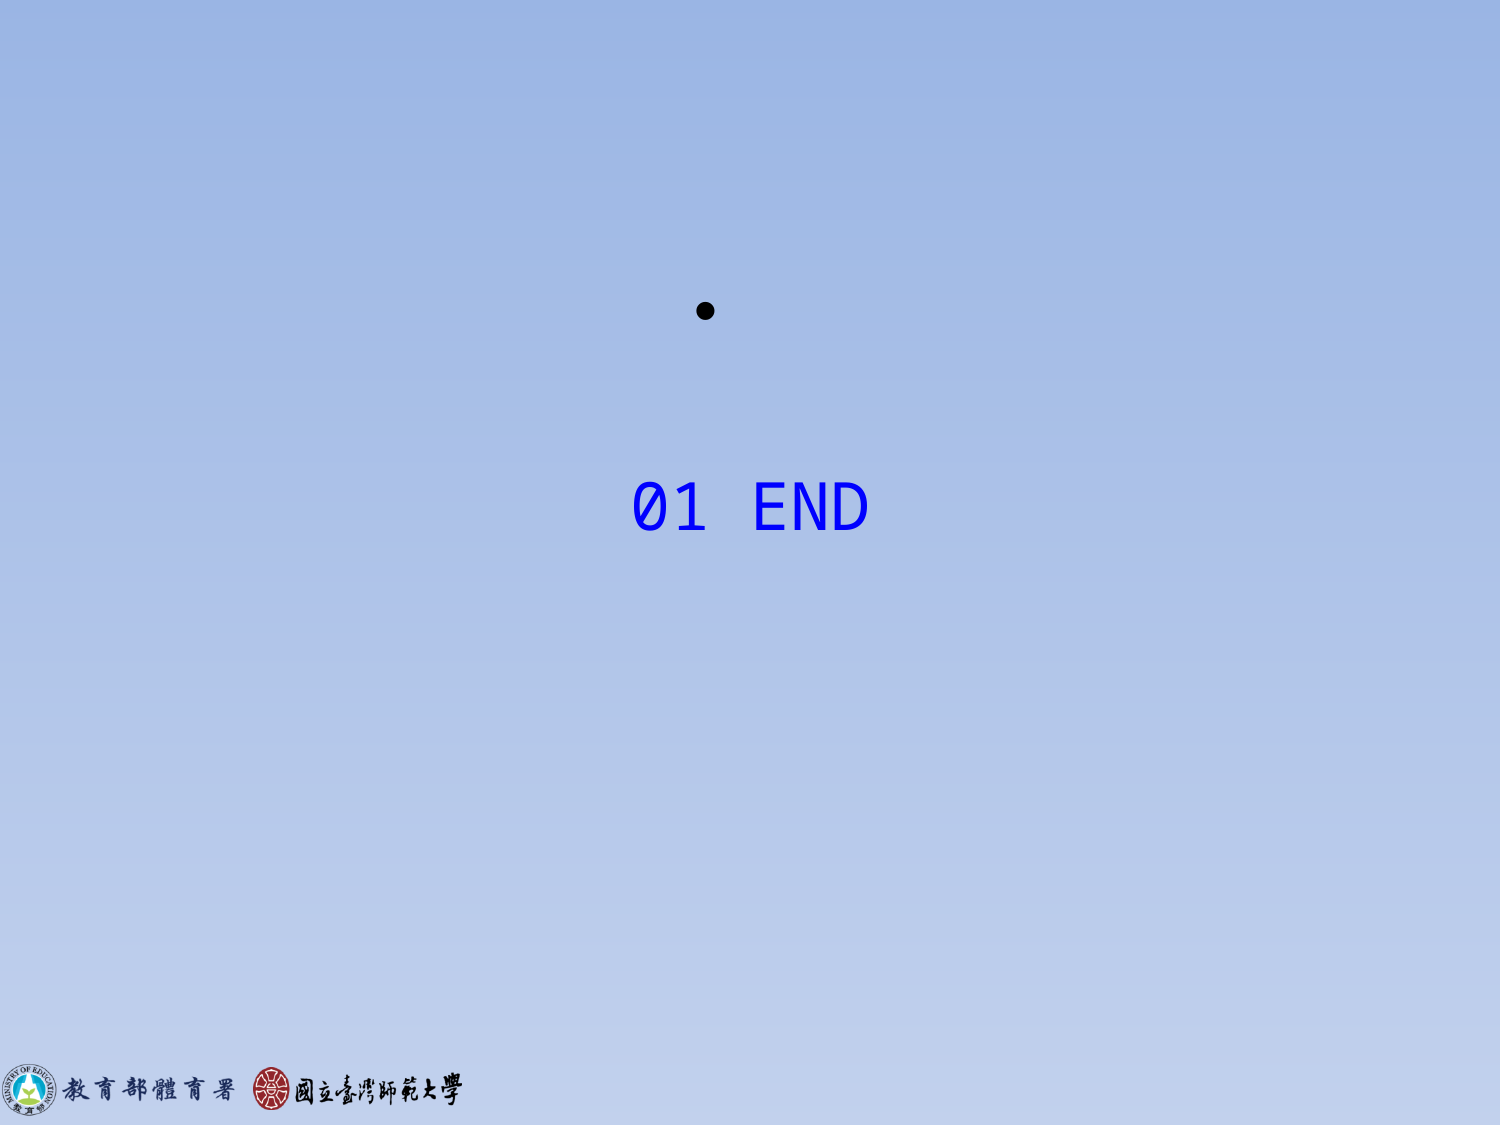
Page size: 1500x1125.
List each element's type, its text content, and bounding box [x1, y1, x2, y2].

list 01 END [75, 262, 1426, 1005]
